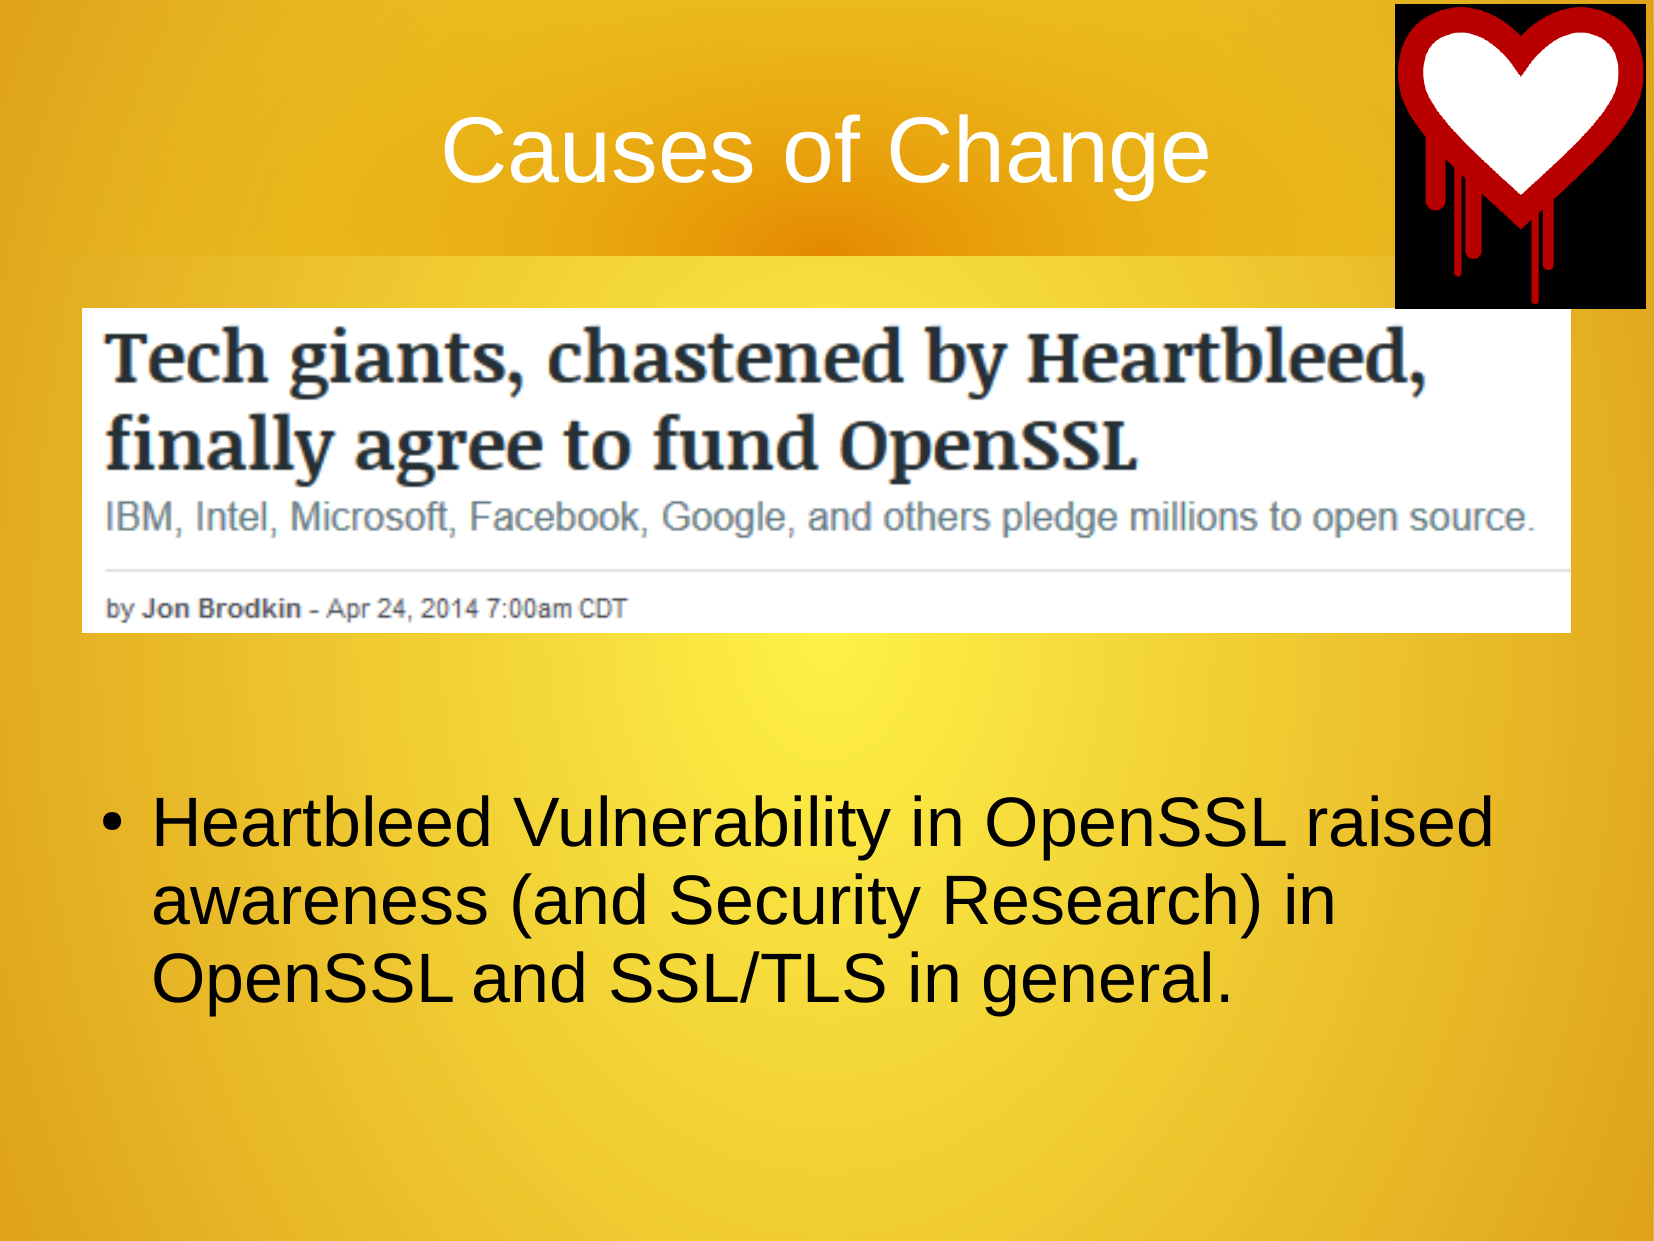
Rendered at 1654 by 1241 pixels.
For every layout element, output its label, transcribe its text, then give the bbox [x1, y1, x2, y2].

list Heartbleed Vulnerability in OpenSSL raised awareness (and Security Research) in OpenSSL and SSL/TLS in general. [82, 674, 1571, 1018]
title Causes of Change [82, 47, 1395, 252]
picture [82, 4, 1646, 634]
